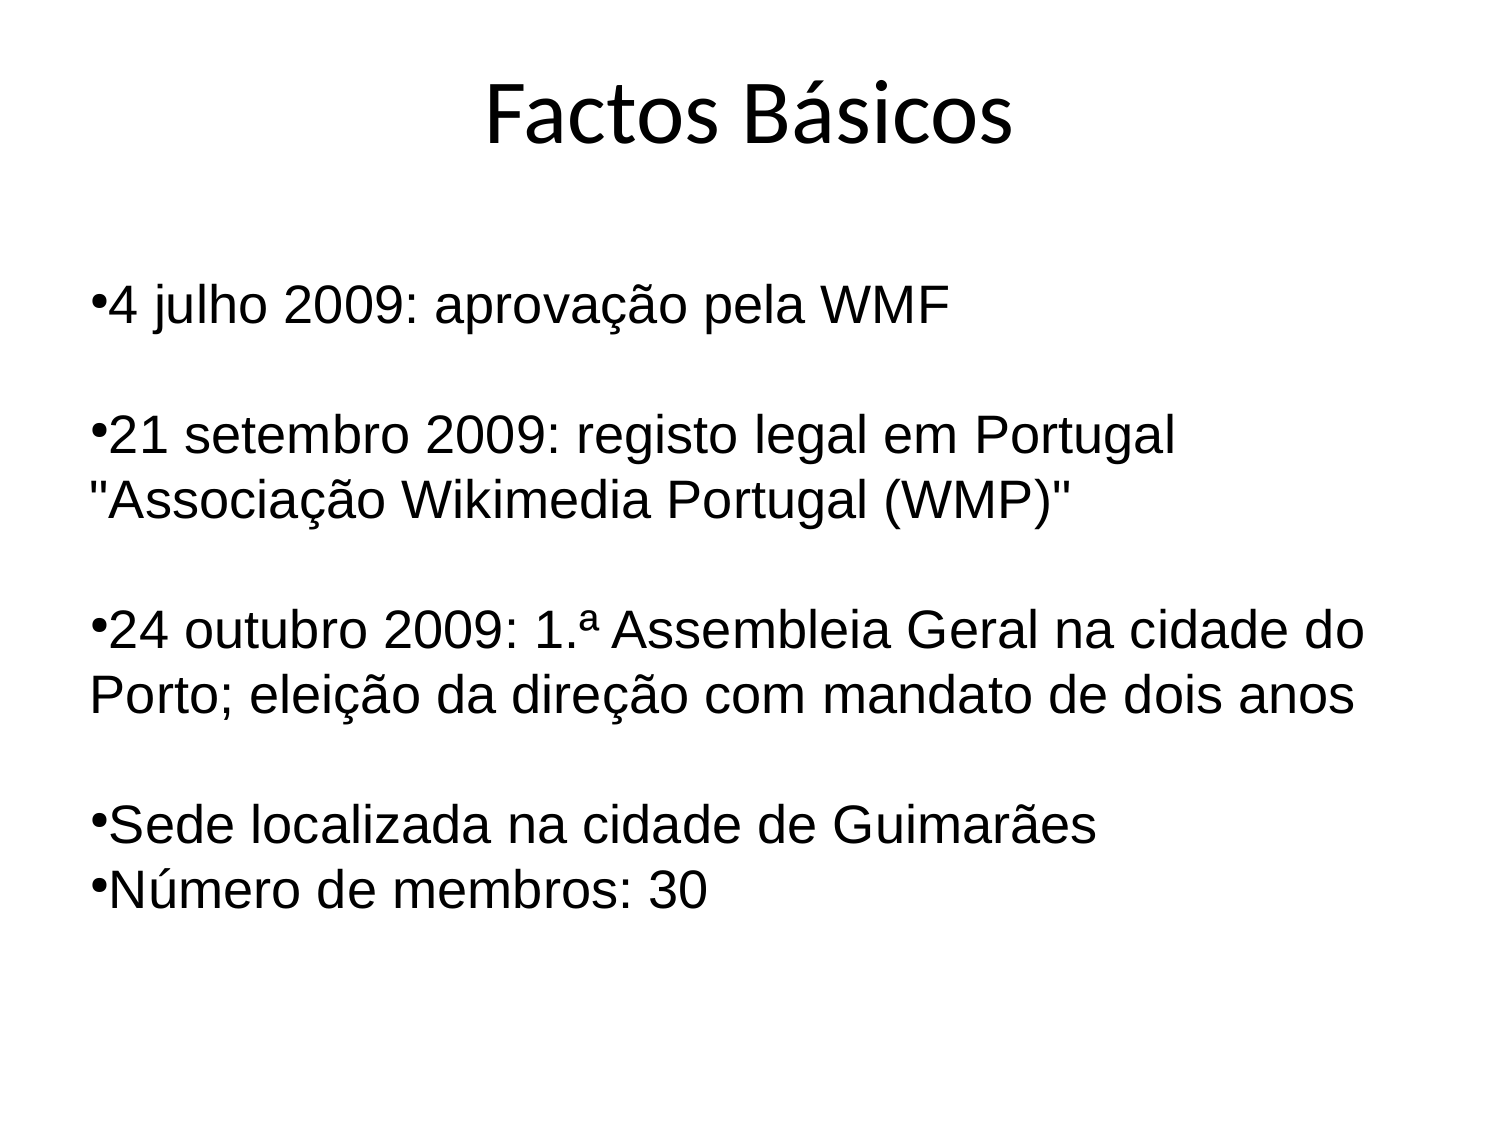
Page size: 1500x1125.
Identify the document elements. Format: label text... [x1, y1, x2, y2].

text_box Factos Básicos [75, 45, 1425, 233]
text_box 4 julho 2009: aprovação pela WMF 21 setembro 2009: registo legal em Portugal "Associação Wikimedia Portugal (WMP)" 24 outubro 2009: 1.ª Assembleia Geral na cidade do Porto; eleição da direção com mandato de dois anos Sede localizada na cidade de Guimarães Número de membros: 30 [75, 262, 1425, 1125]
